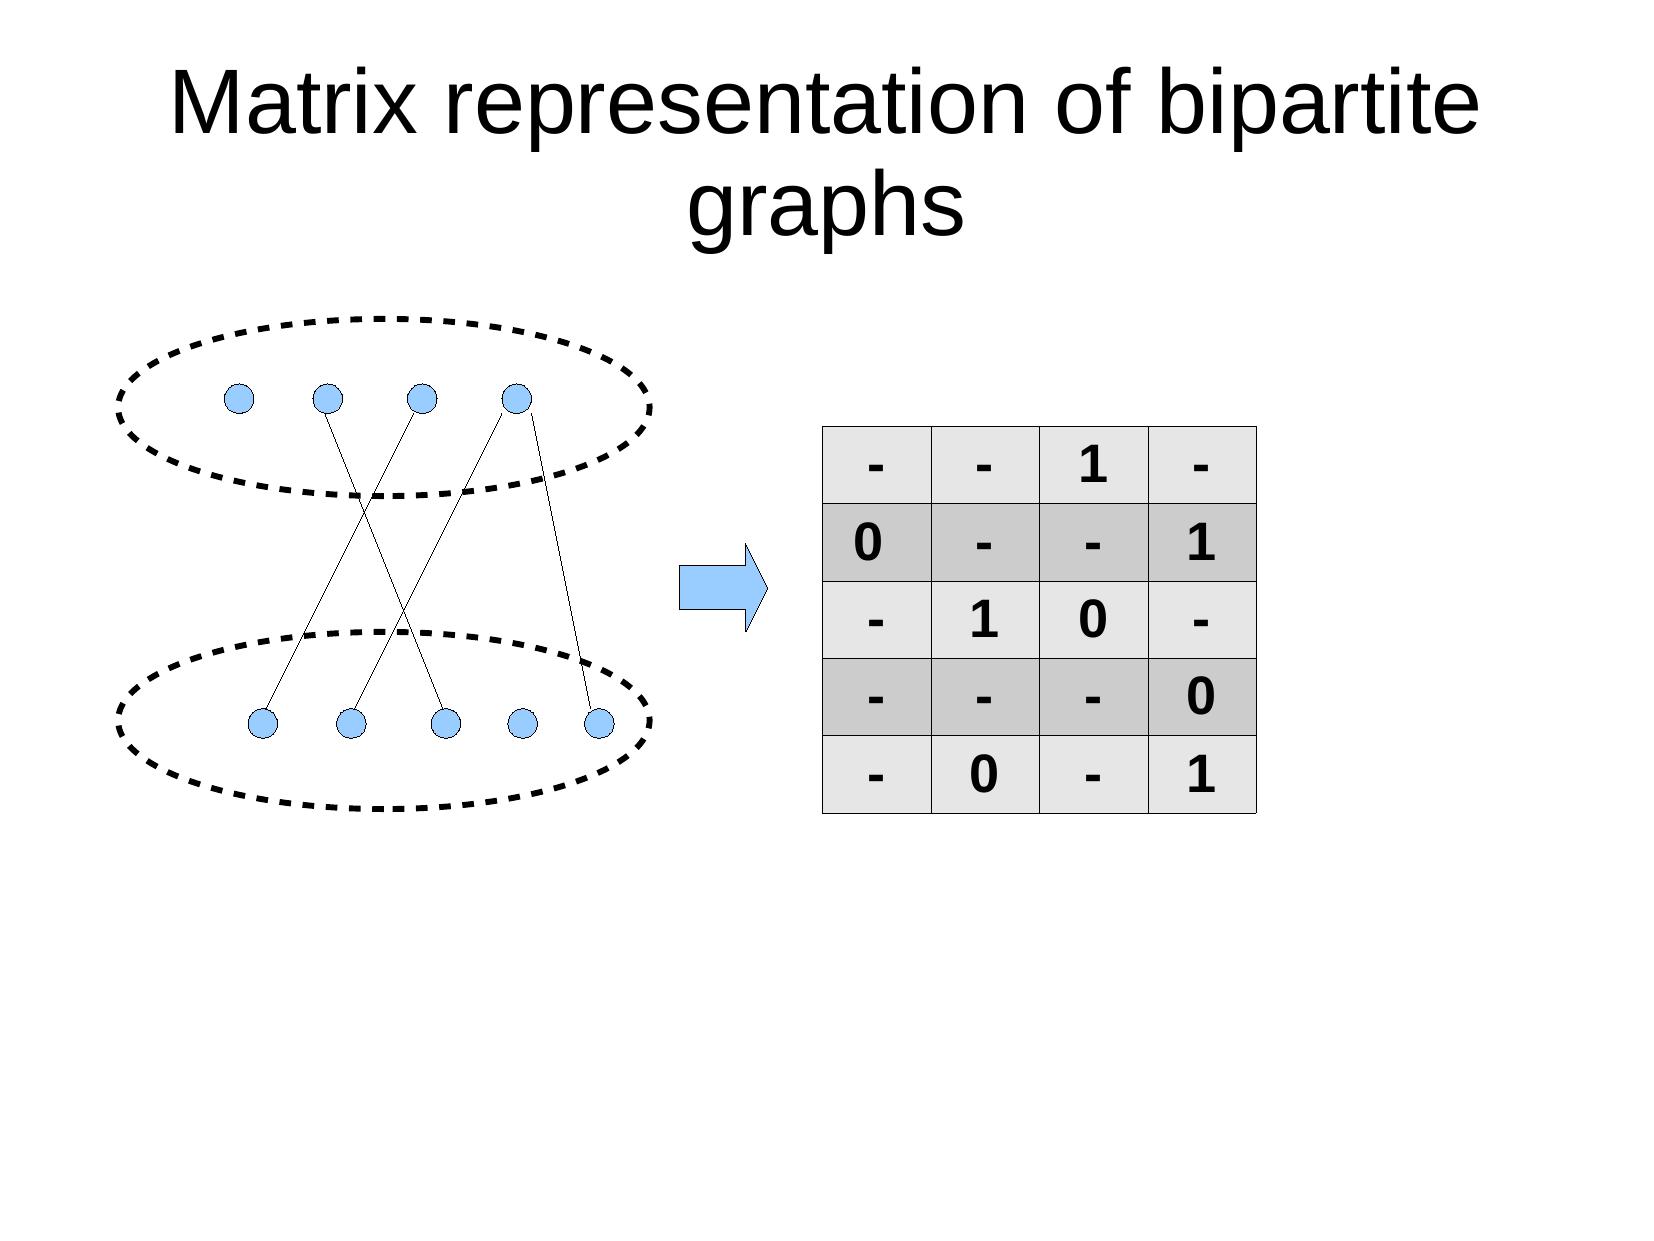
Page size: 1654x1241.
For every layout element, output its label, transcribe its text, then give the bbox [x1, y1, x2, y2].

table_cell - [932, 659, 1039, 735]
text_box [336, 708, 367, 739]
table_cell - [823, 582, 931, 658]
text_box [407, 383, 438, 414]
table_header - [1149, 427, 1256, 503]
table_header 1 [1040, 427, 1148, 503]
table_cell 1 [1149, 736, 1256, 813]
title Matrix representation of bipartite graphs [82, 49, 1571, 257]
text_box [679, 543, 768, 632]
text_box [312, 383, 343, 414]
table_cell 1 [1149, 504, 1256, 581]
table_header - [932, 427, 1039, 503]
text_box [507, 708, 538, 739]
text_box [501, 383, 532, 414]
table_cell 1 [932, 582, 1039, 658]
table_cell - [1040, 659, 1148, 735]
table_cell 0 [1040, 582, 1148, 658]
table_cell 0 [1149, 659, 1256, 735]
table_cell - [1040, 504, 1148, 581]
text_box [431, 708, 461, 739]
text_box [248, 708, 278, 739]
table_header - [823, 427, 931, 503]
table_cell - [823, 736, 931, 813]
table_cell - [932, 504, 1039, 581]
table_cell 0 [932, 736, 1039, 813]
table_cell - [1149, 582, 1256, 658]
text_box [224, 383, 254, 414]
table_cell 0 [823, 504, 931, 581]
table_cell - [823, 659, 931, 735]
table_cell - [1040, 736, 1148, 813]
text_box [584, 708, 615, 739]
